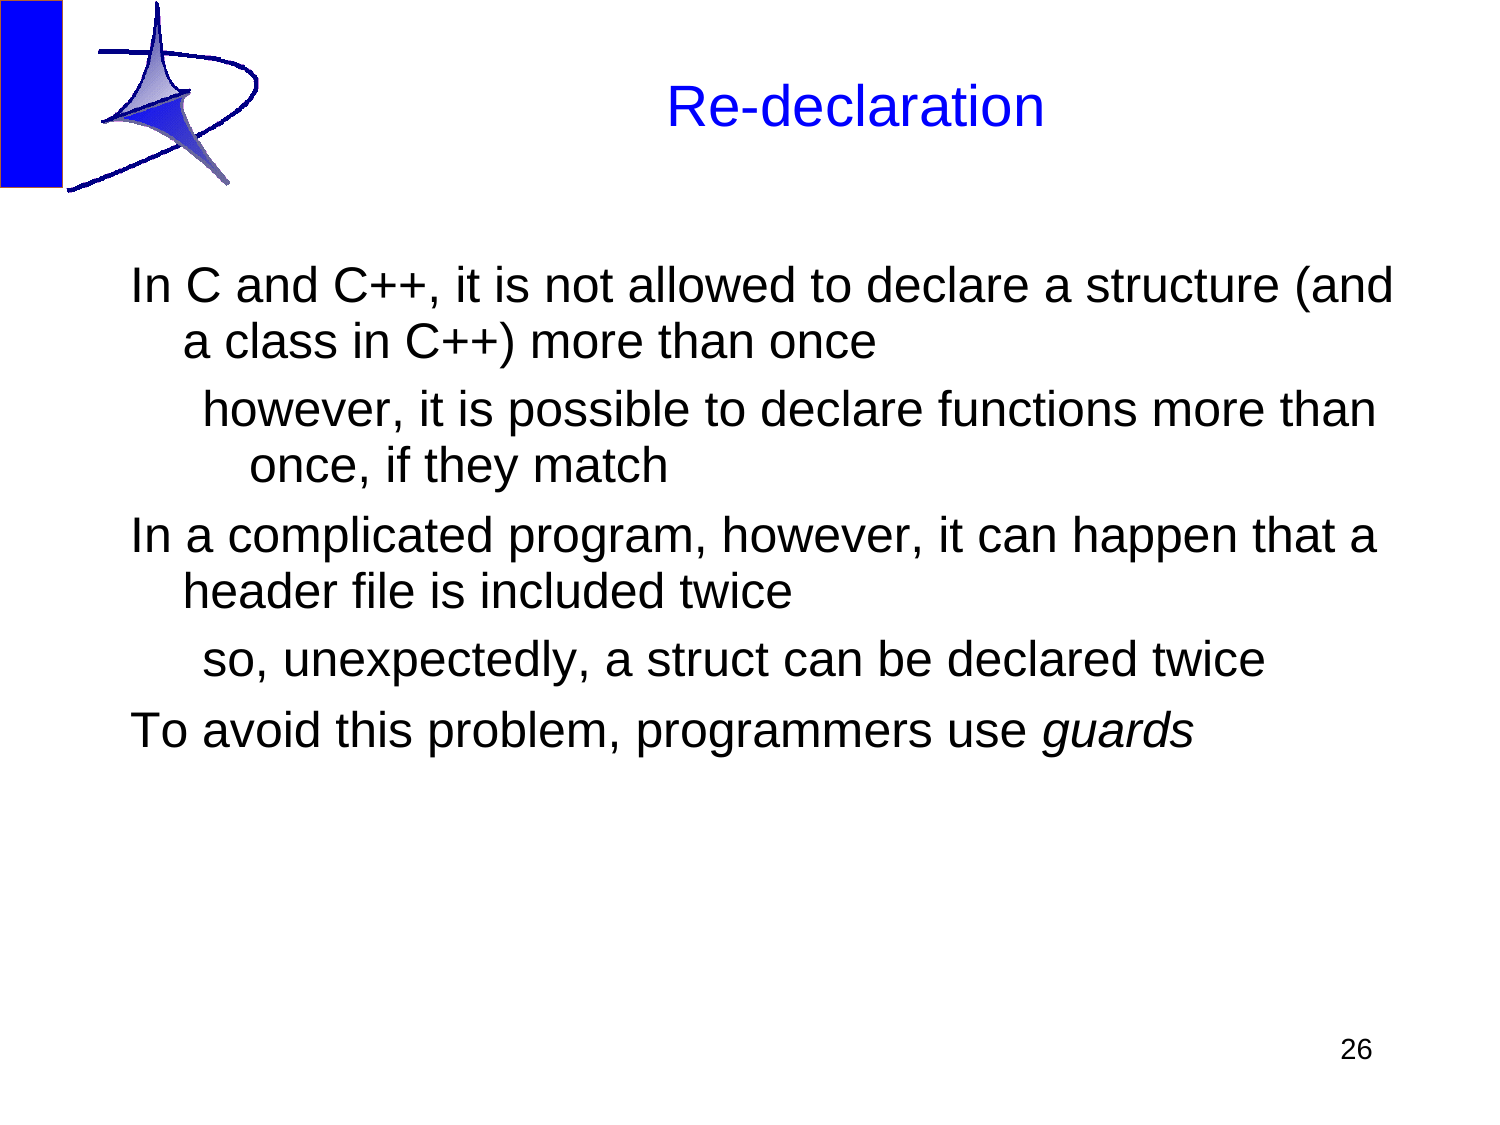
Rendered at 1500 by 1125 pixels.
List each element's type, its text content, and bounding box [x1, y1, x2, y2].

title Re-declaration [262, 24, 1450, 188]
list In C and C++, it is not allowed to declare a structure (and a class in C++) more than once however, it is possible to declare functions more than once, if they match In a complicated program, however, it can happen that a header file is included twice so, unexpectedly, a struct can be declared twice To avoid this problem, programmers use guards [112, 249, 1450, 1001]
picture [62, 0, 263, 197]
